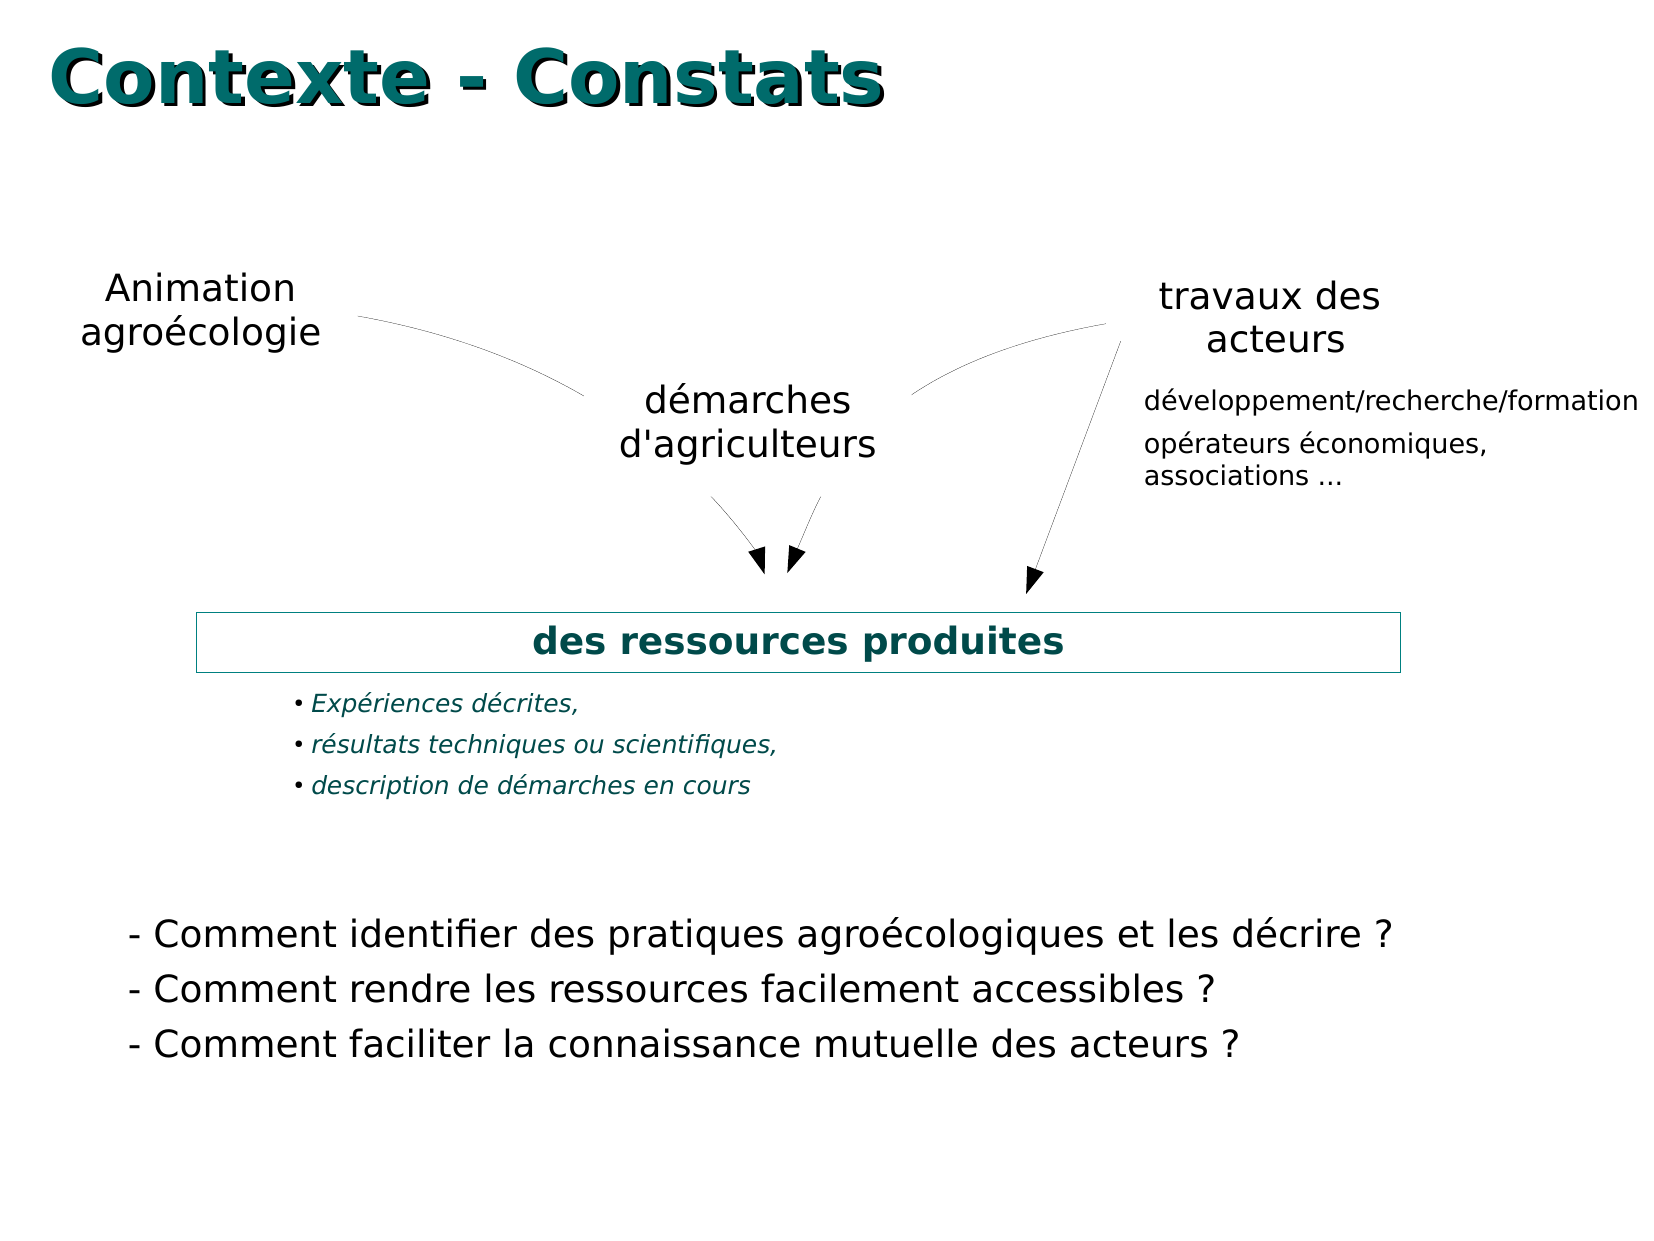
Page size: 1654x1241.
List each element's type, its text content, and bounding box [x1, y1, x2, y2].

text_box travaux des acteurs [1117, 266, 1435, 369]
text_box Contexte - Constats [34, 26, 1275, 148]
text_box démarches d'agriculteurs [584, 371, 912, 497]
text_box développement/recherche/formation opérateurs économiques, associations ... [1129, 378, 1654, 531]
text_box des ressources produites [196, 612, 1401, 673]
text_box Animation agroécologie [36, 259, 365, 362]
text_box Expériences décrites, résultats techniques ou scientifiques, description de démarches en cours [279, 681, 960, 808]
text_box - Comment identifier des pratiques agroécologiques et les décrire ? - Comment rendre les ressources facilement accessibles ? - Comment faciliter la connaissance mutuelle des acteurs ? [113, 904, 1440, 1074]
